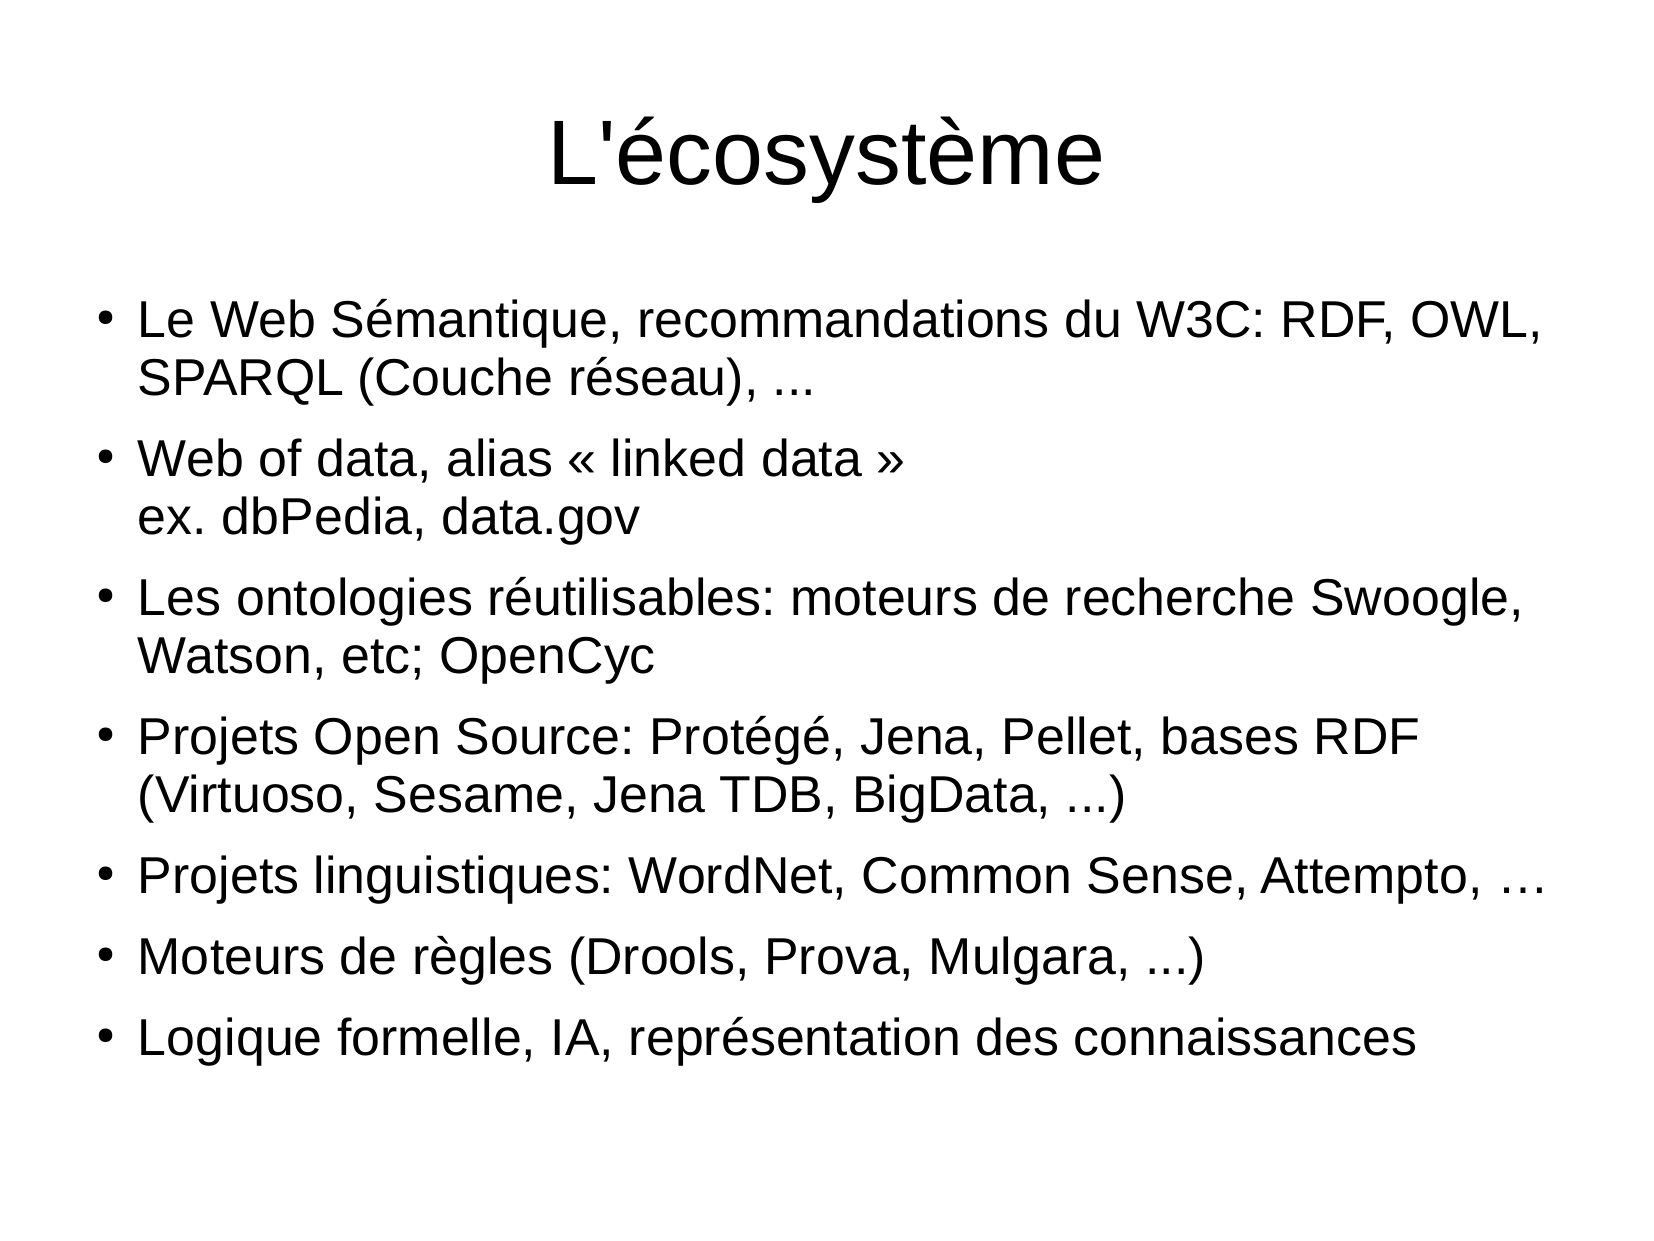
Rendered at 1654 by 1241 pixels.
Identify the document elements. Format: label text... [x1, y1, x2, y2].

list Le Web Sémantique, recommandations du W3C: RDF, OWL, SPARQL (Couche réseau), ... Web of data, alias « linked data » ex. dbPedia, data.gov Les ontologies réutilisables: moteurs de recherche Swoogle, Watson, etc; OpenCyc Projets Open Source: Protégé, Jena, Pellet, bases RDF (Virtuoso, Sesame, Jena TDB, BigData, ...) Projets linguistiques: WordNet, Common Sense, Attempto, … Moteurs de règles (Drools, Prova, Mulgara, ...) Logique formelle, IA, représentation des connaissances [82, 290, 1571, 1109]
title L'écosystème [82, 56, 1571, 250]
